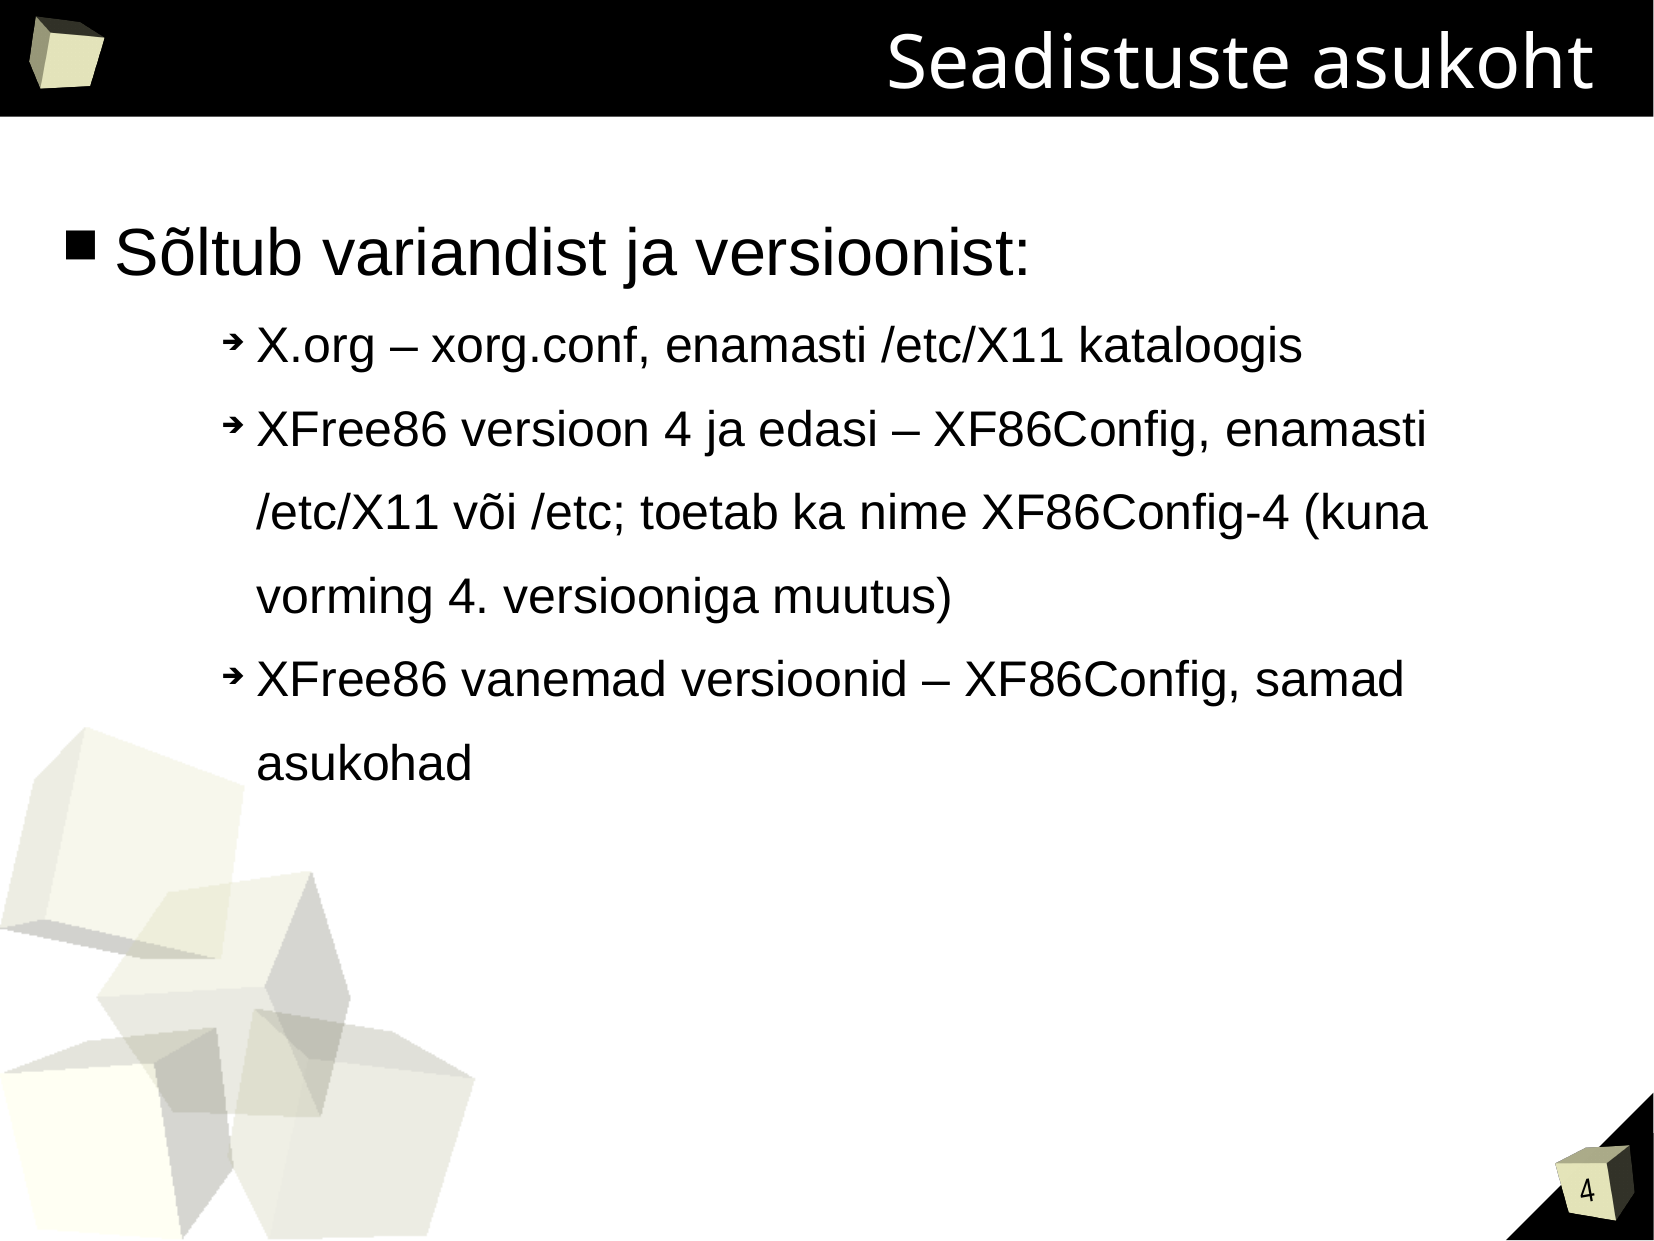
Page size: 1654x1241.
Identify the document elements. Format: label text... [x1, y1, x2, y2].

title Seadistuste asukoht [118, 0, 1595, 119]
list Sõltub variandist ja versioonist: X.org – xorg.conf, enamasti /etc/X11 kataloogis XFree86 versioon 4 ja edasi – XF86Config, enamasti /etc/X11 või /etc; toetab ka nime XF86Config-4 (kuna vorming 4. versiooniga muutus) XFree86 vanemad versioonid – XF86Config, samad asukohad [44, 177, 1611, 1214]
picture [0, 726, 477, 1241]
